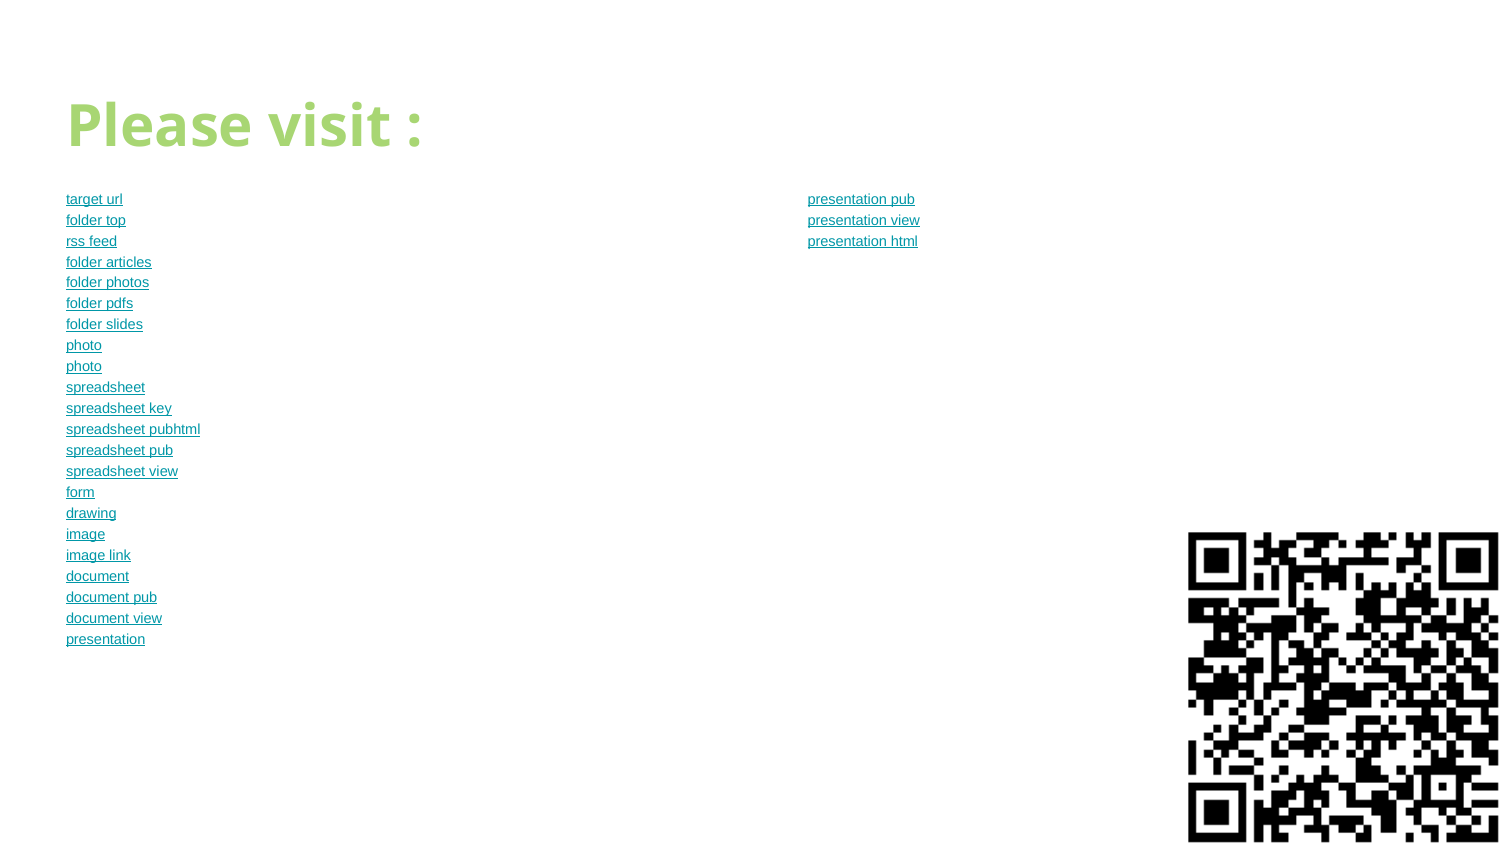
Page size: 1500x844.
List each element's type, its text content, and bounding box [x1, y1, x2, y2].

list target url folder top rss feed folder articles folder photos folder pdfs folder slides photo photo spreadsheet spreadsheet key spreadsheet pubhtml spreadsheet pub spreadsheet view form drawing image image link document document pub document view presentation [51, 189, 708, 750]
title Please visit : [51, 72, 1449, 167]
picture [1187, 531, 1500, 844]
list presentation pub presentation view presentation html [792, 189, 1449, 750]
